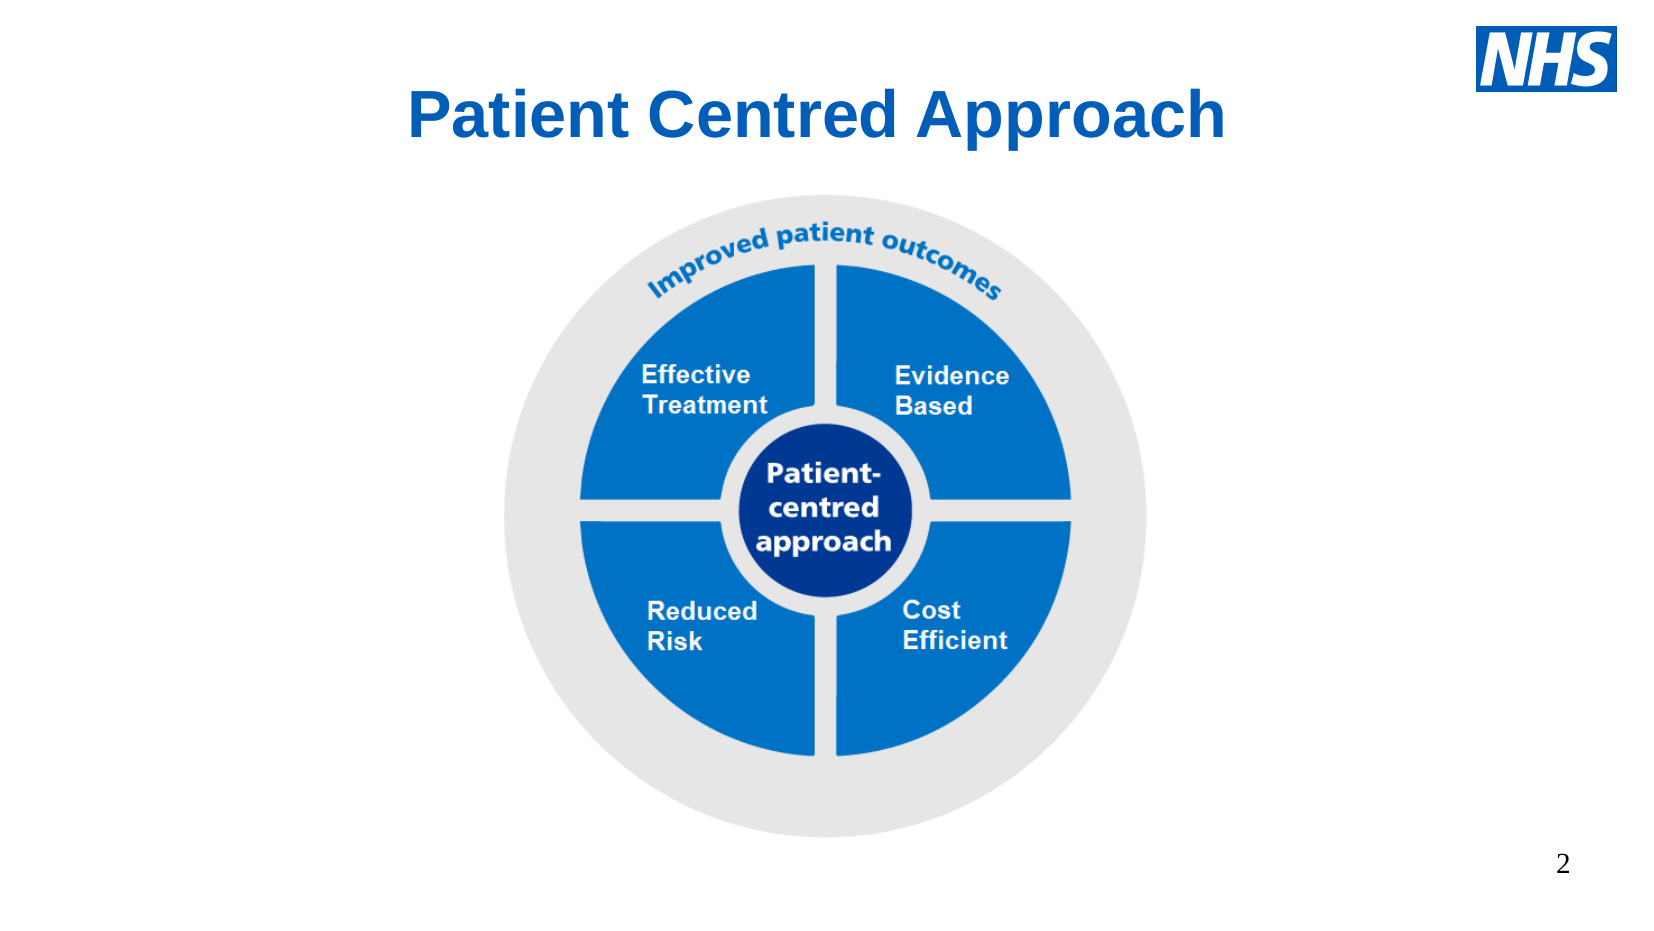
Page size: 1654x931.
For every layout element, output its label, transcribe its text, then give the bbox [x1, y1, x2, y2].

picture [1476, 26, 1617, 92]
picture [494, 187, 1159, 851]
title Patient Centred Approach [82, 37, 1571, 193]
